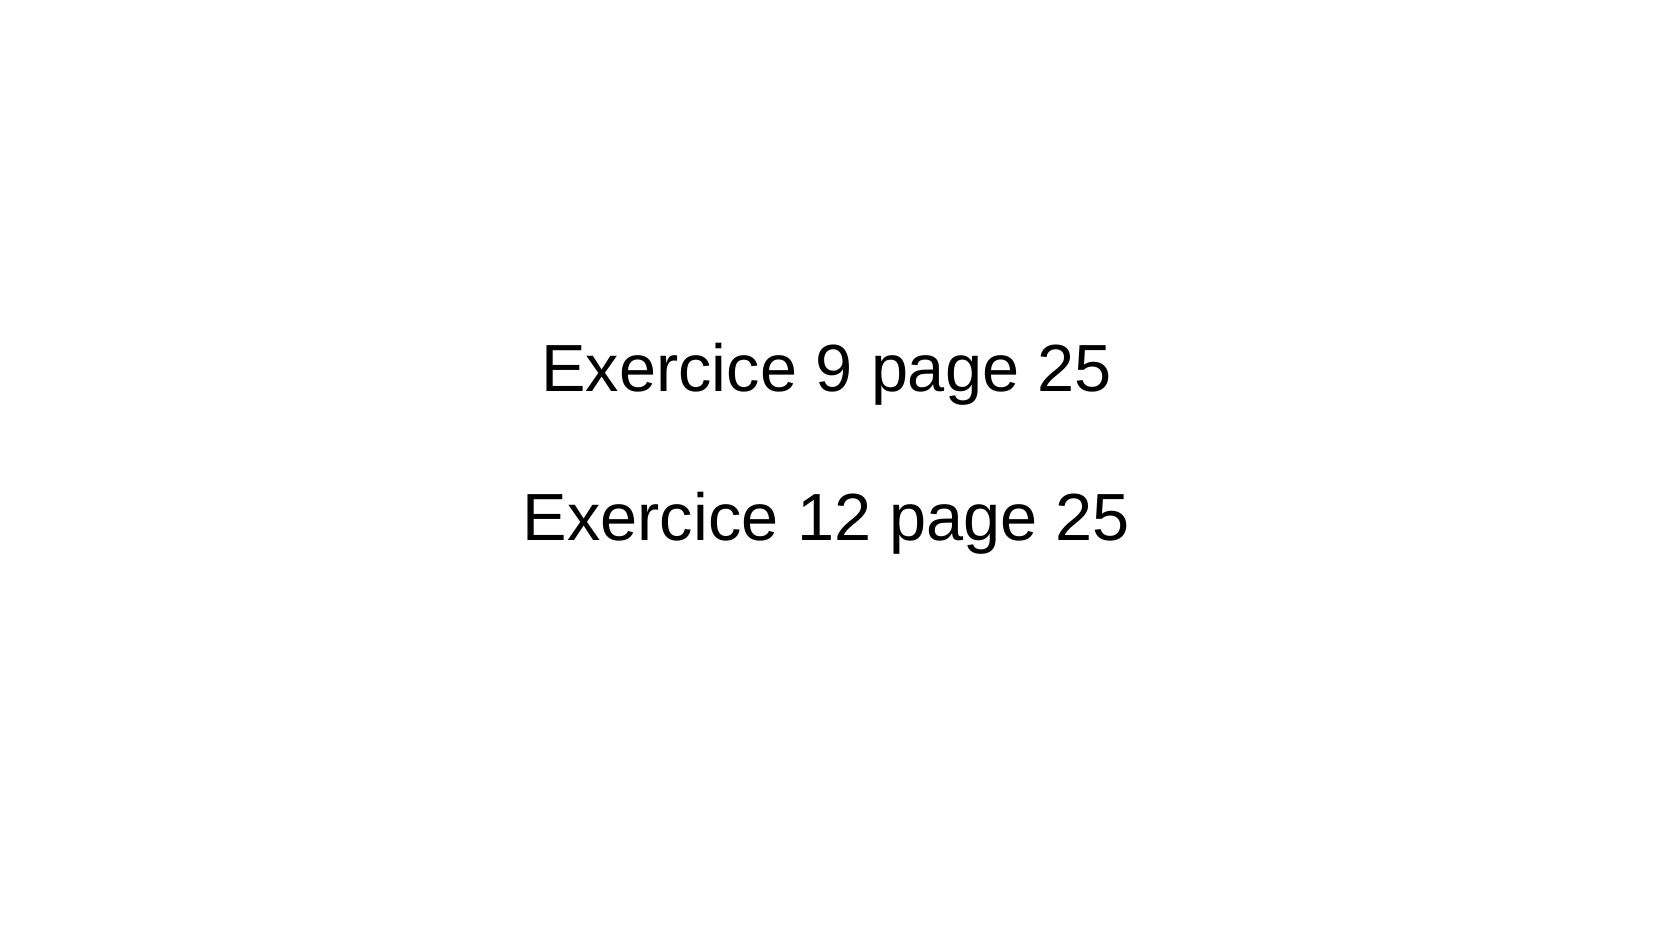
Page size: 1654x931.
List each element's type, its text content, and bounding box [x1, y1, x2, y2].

subtitle Exercice 9 page 25 Exercice 12 page 25 [82, 29, 1571, 857]
